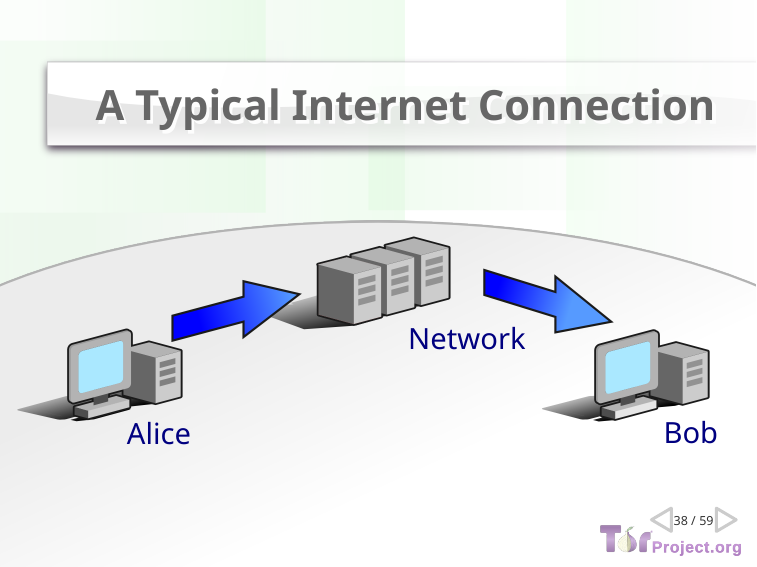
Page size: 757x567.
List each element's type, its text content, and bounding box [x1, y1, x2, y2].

text_box Bob [634, 404, 748, 458]
text_box Network [382, 310, 551, 364]
picture [0, 0, 757, 567]
text_box Alice [102, 405, 216, 459]
text_box [651, 508, 672, 532]
text_box <number> / 59 [618, 504, 756, 555]
text_box A Typical Internet Connection [80, 61, 703, 147]
text_box [716, 508, 737, 532]
